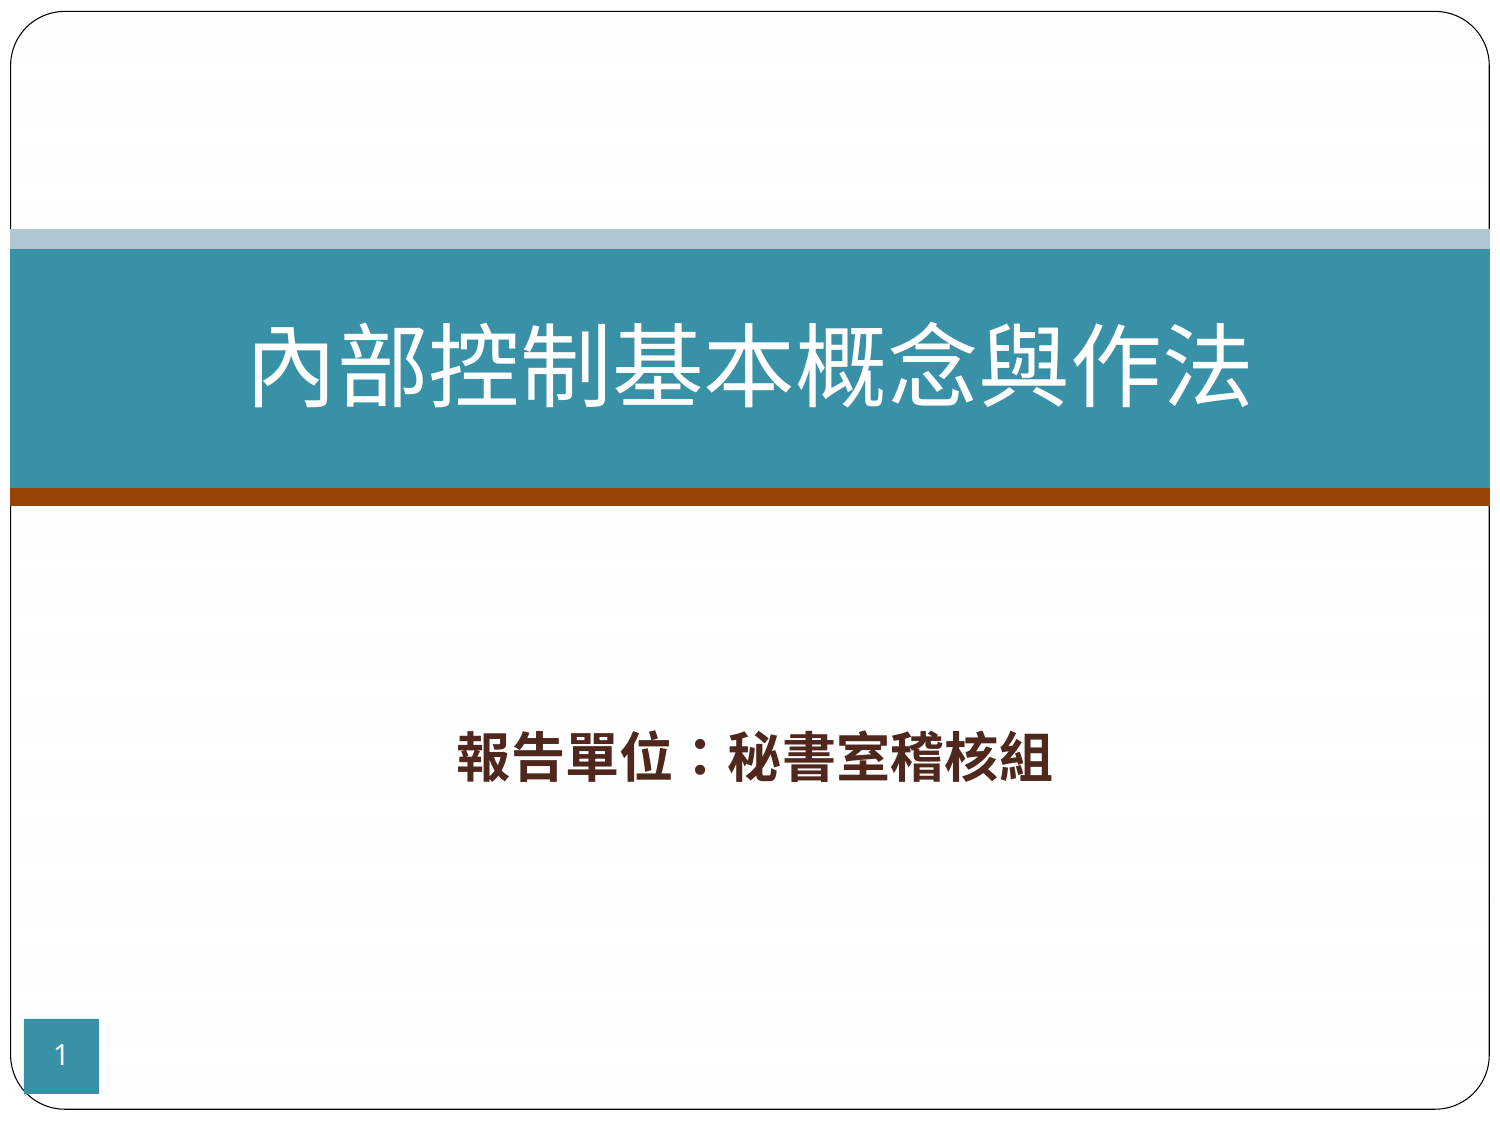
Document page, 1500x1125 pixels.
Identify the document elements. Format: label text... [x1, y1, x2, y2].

text_box 1 [23, 1018, 99, 1094]
subtitle 報告單位：秘書室稽核組 [230, 716, 1281, 944]
title 內部控制基本概念與作法 [75, 247, 1426, 489]
